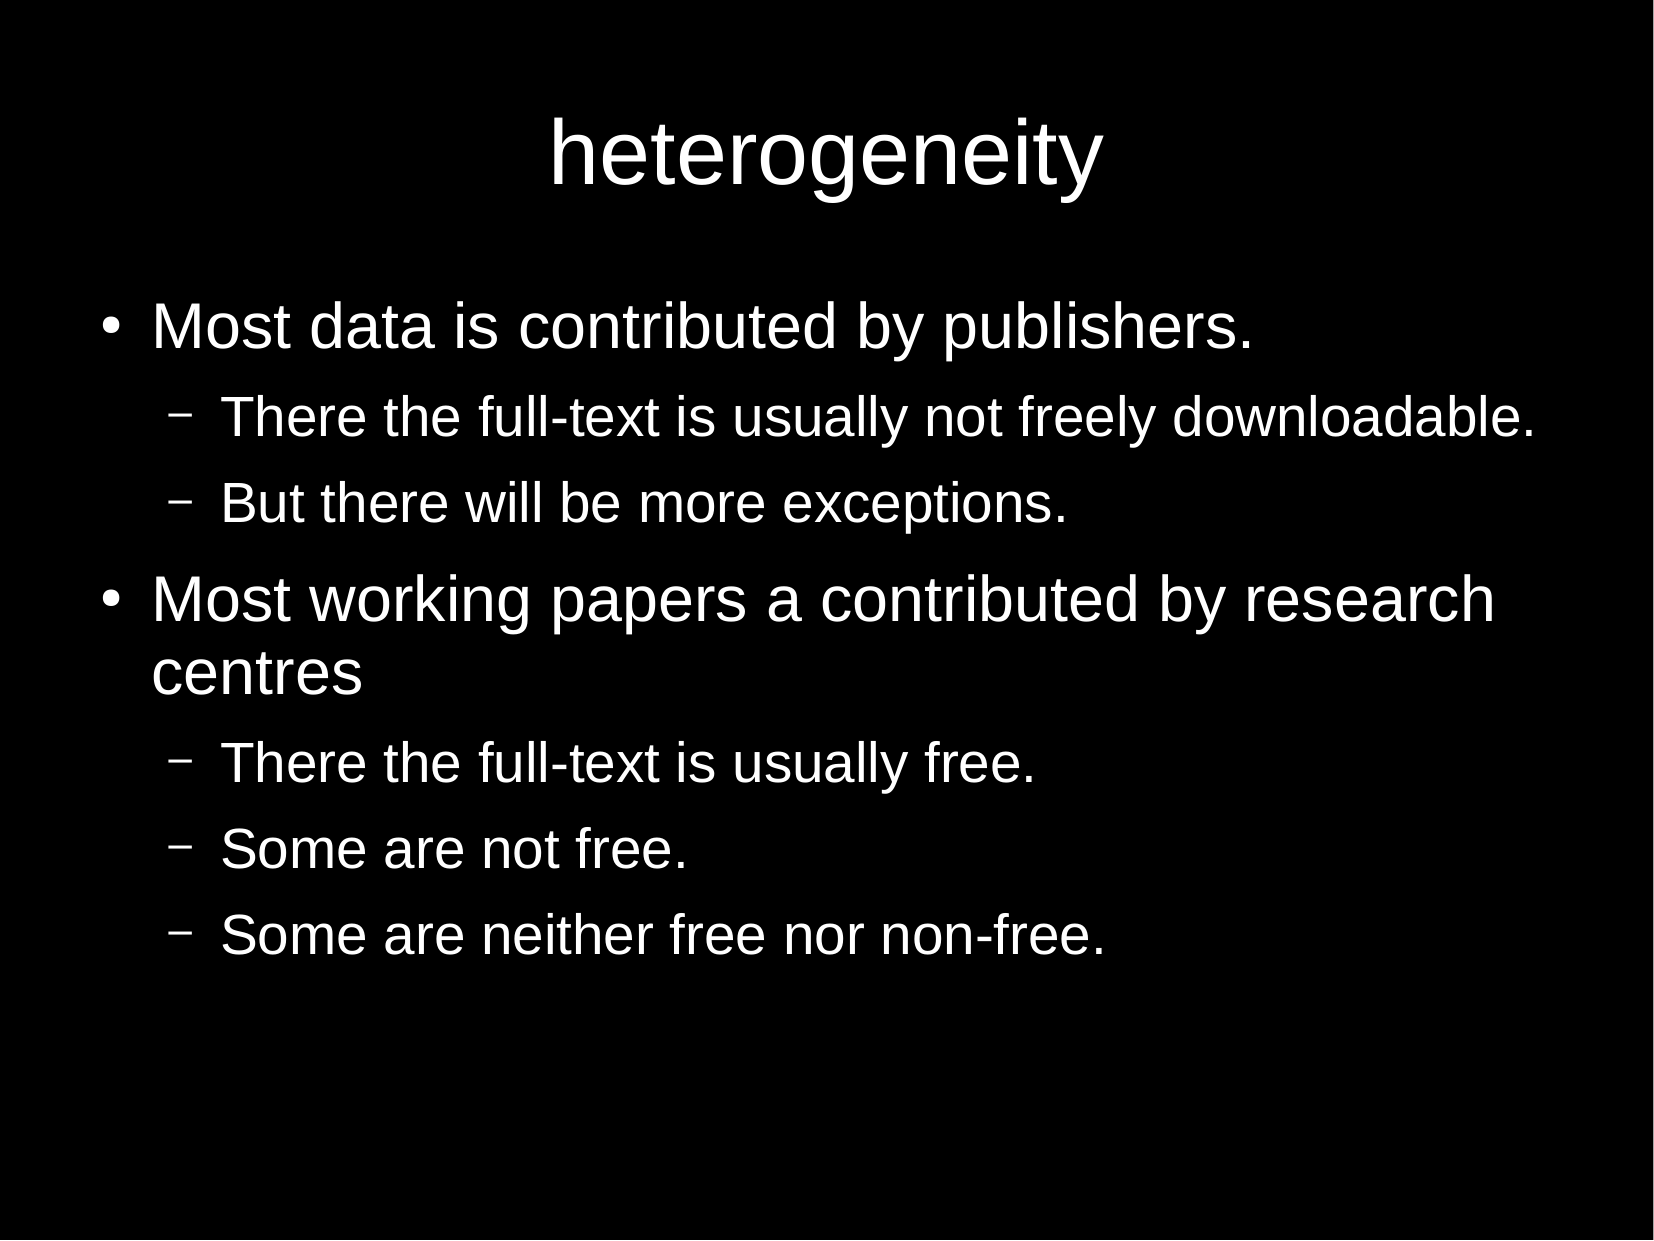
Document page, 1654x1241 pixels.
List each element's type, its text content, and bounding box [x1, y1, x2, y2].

title heterogeneity [82, 49, 1571, 257]
list Most data is contributed by publishers. There the full-text is usually not freely downloadable. But there will be more exceptions. Most working papers a contributed by research centres There the full-text is usually free. Some are not free. Some are neither free nor non-free. [82, 290, 1571, 1010]
